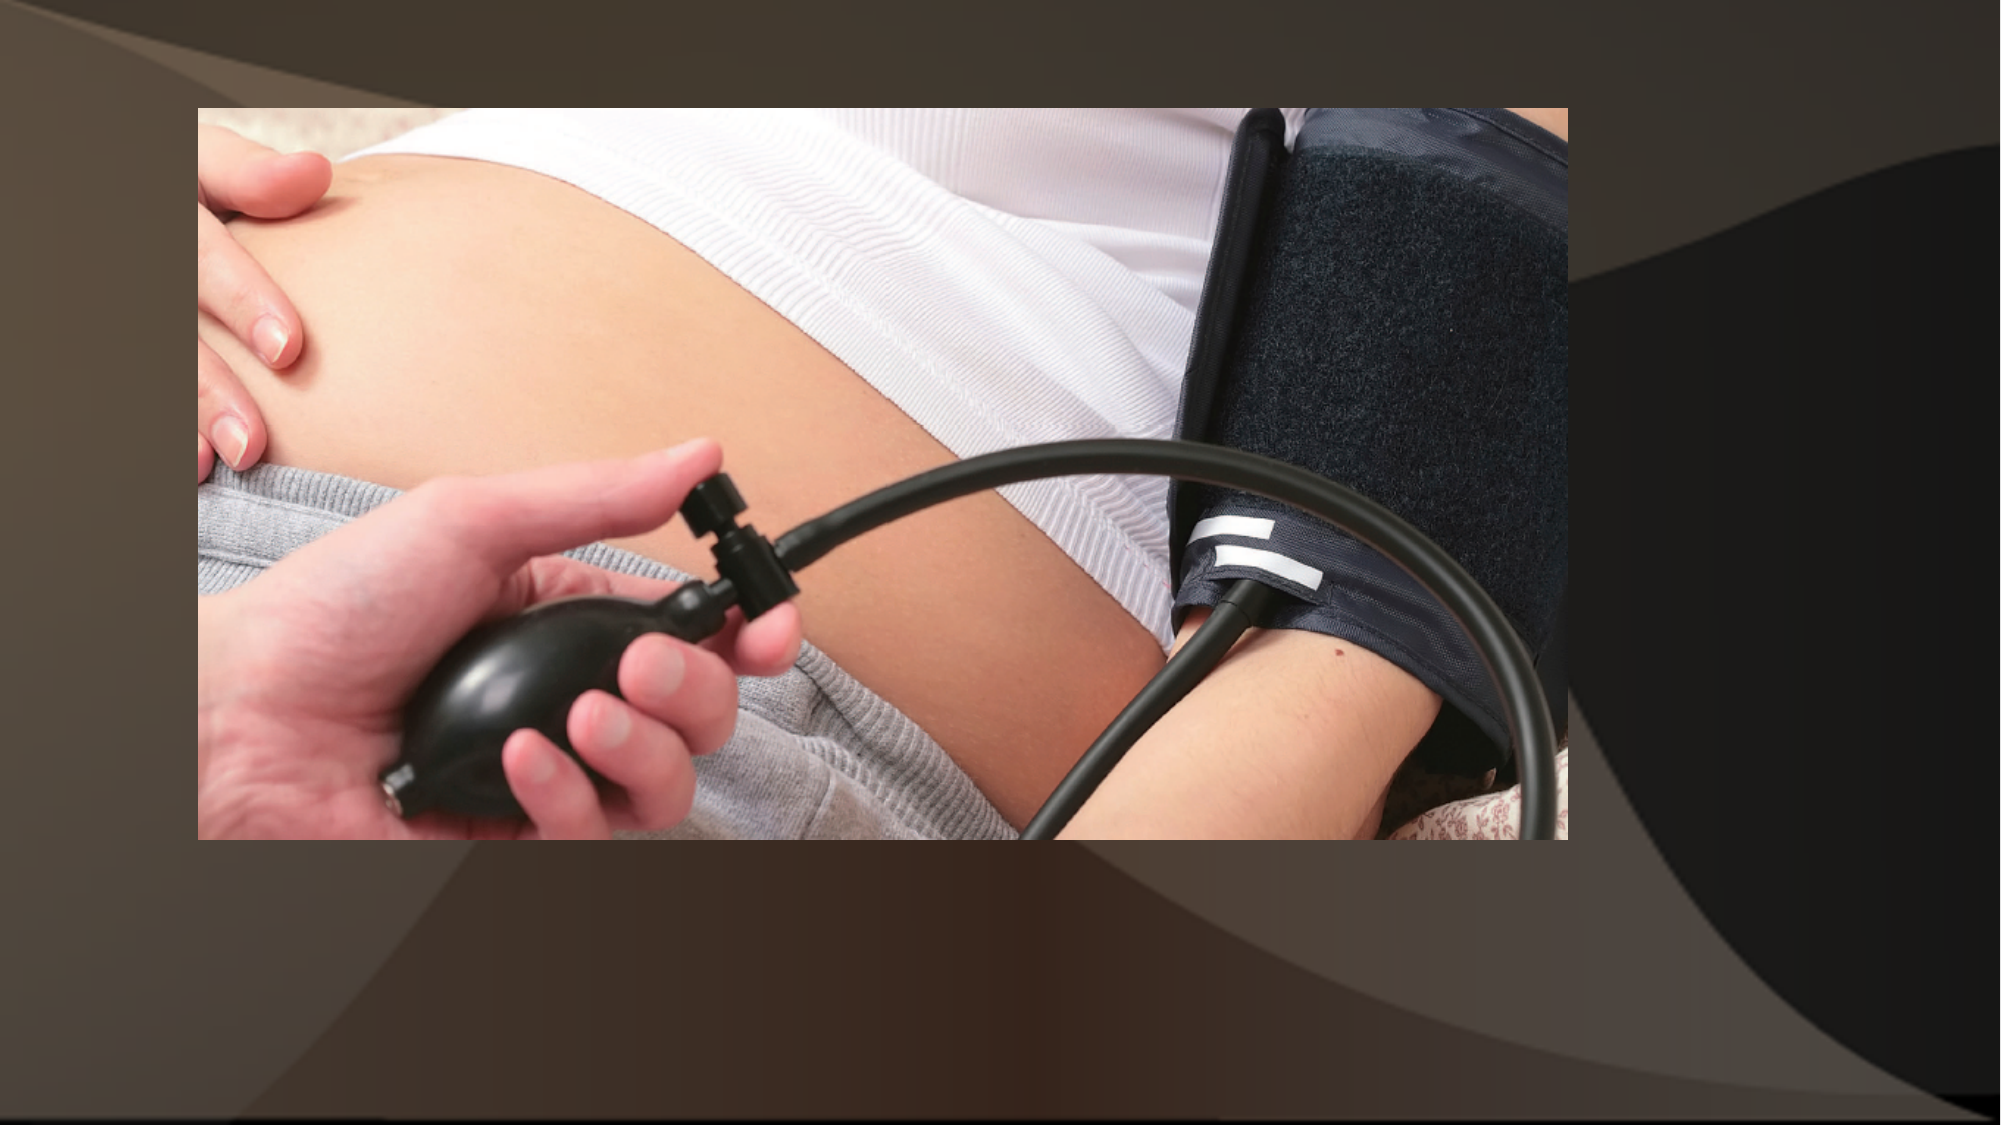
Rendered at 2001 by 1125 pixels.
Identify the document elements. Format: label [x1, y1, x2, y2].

picture [198, 108, 1568, 840]
